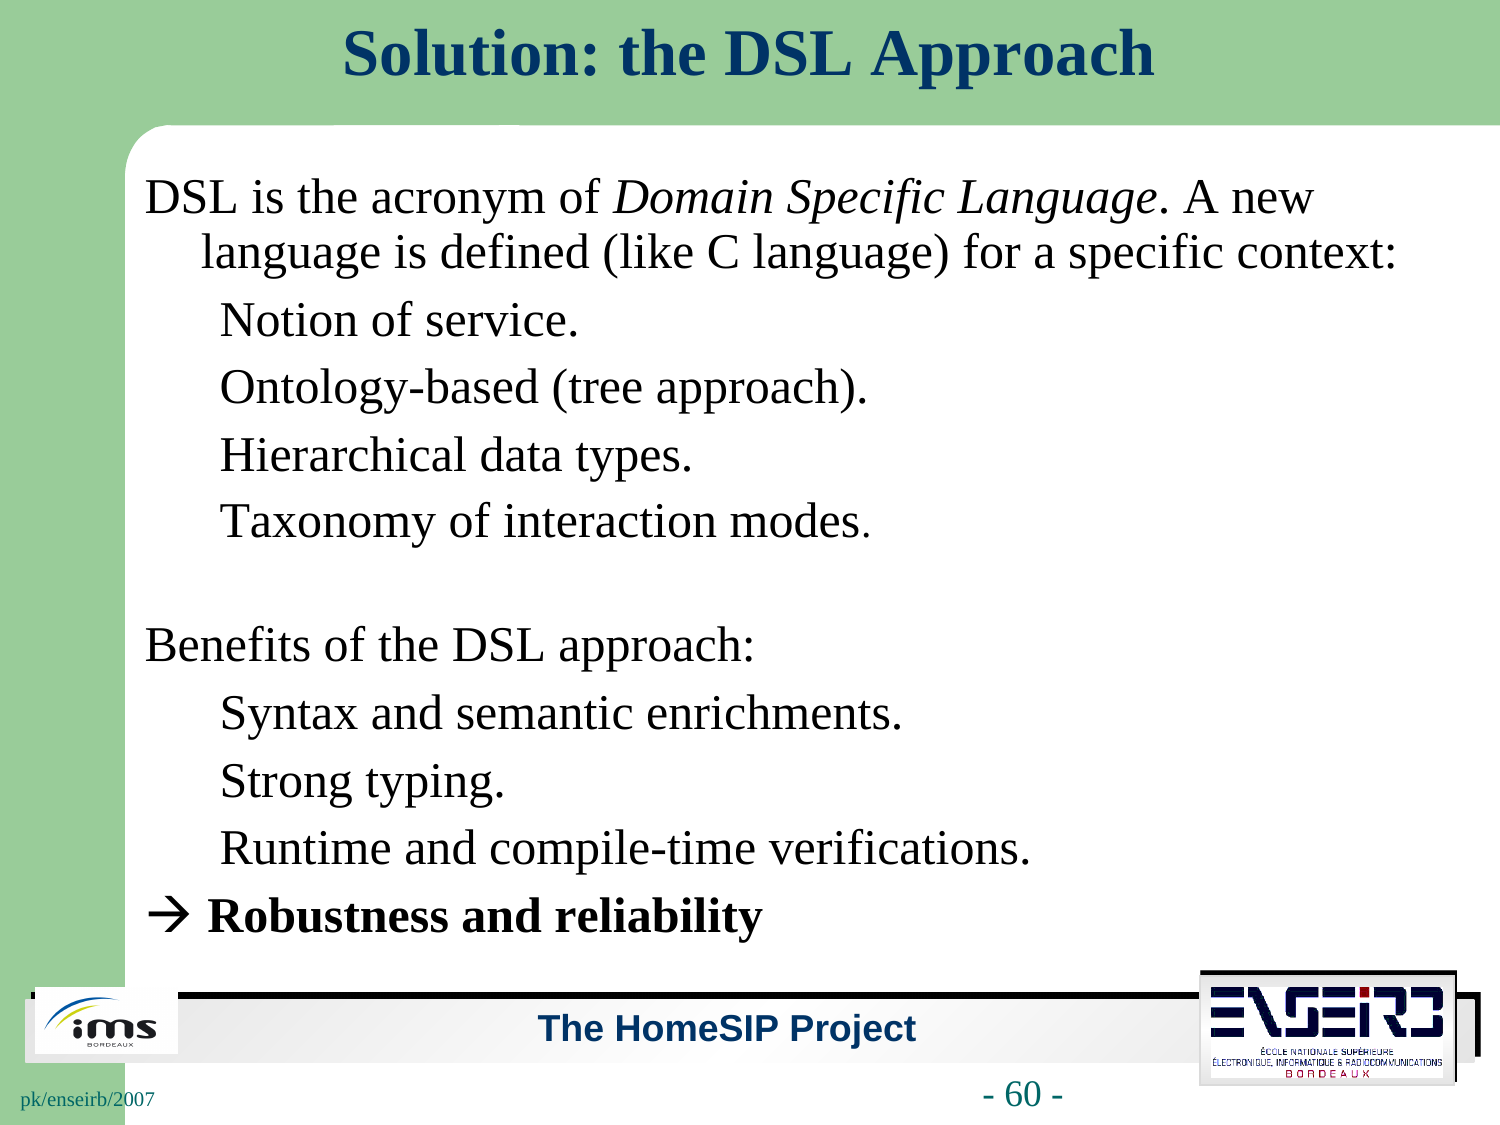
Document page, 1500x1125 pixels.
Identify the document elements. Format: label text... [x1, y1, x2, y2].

picture [1211, 987, 1443, 1078]
text_box Solution: the DSL Approach [0, 8, 1500, 99]
text_box DSL is the acronym of Domain Specific Language. A new language is defined (like C language) for a specific context: Notion of service. Ontology-based (tree approach). Hierarchical data types. Taxonomy of interaction modes. Benefits of the DSL approach: Syntax and semantic enrichments. Strong typing. Runtime and compile-time verifications.  Robustness and reliability [129, 160, 1500, 772]
picture [35, 987, 178, 1054]
